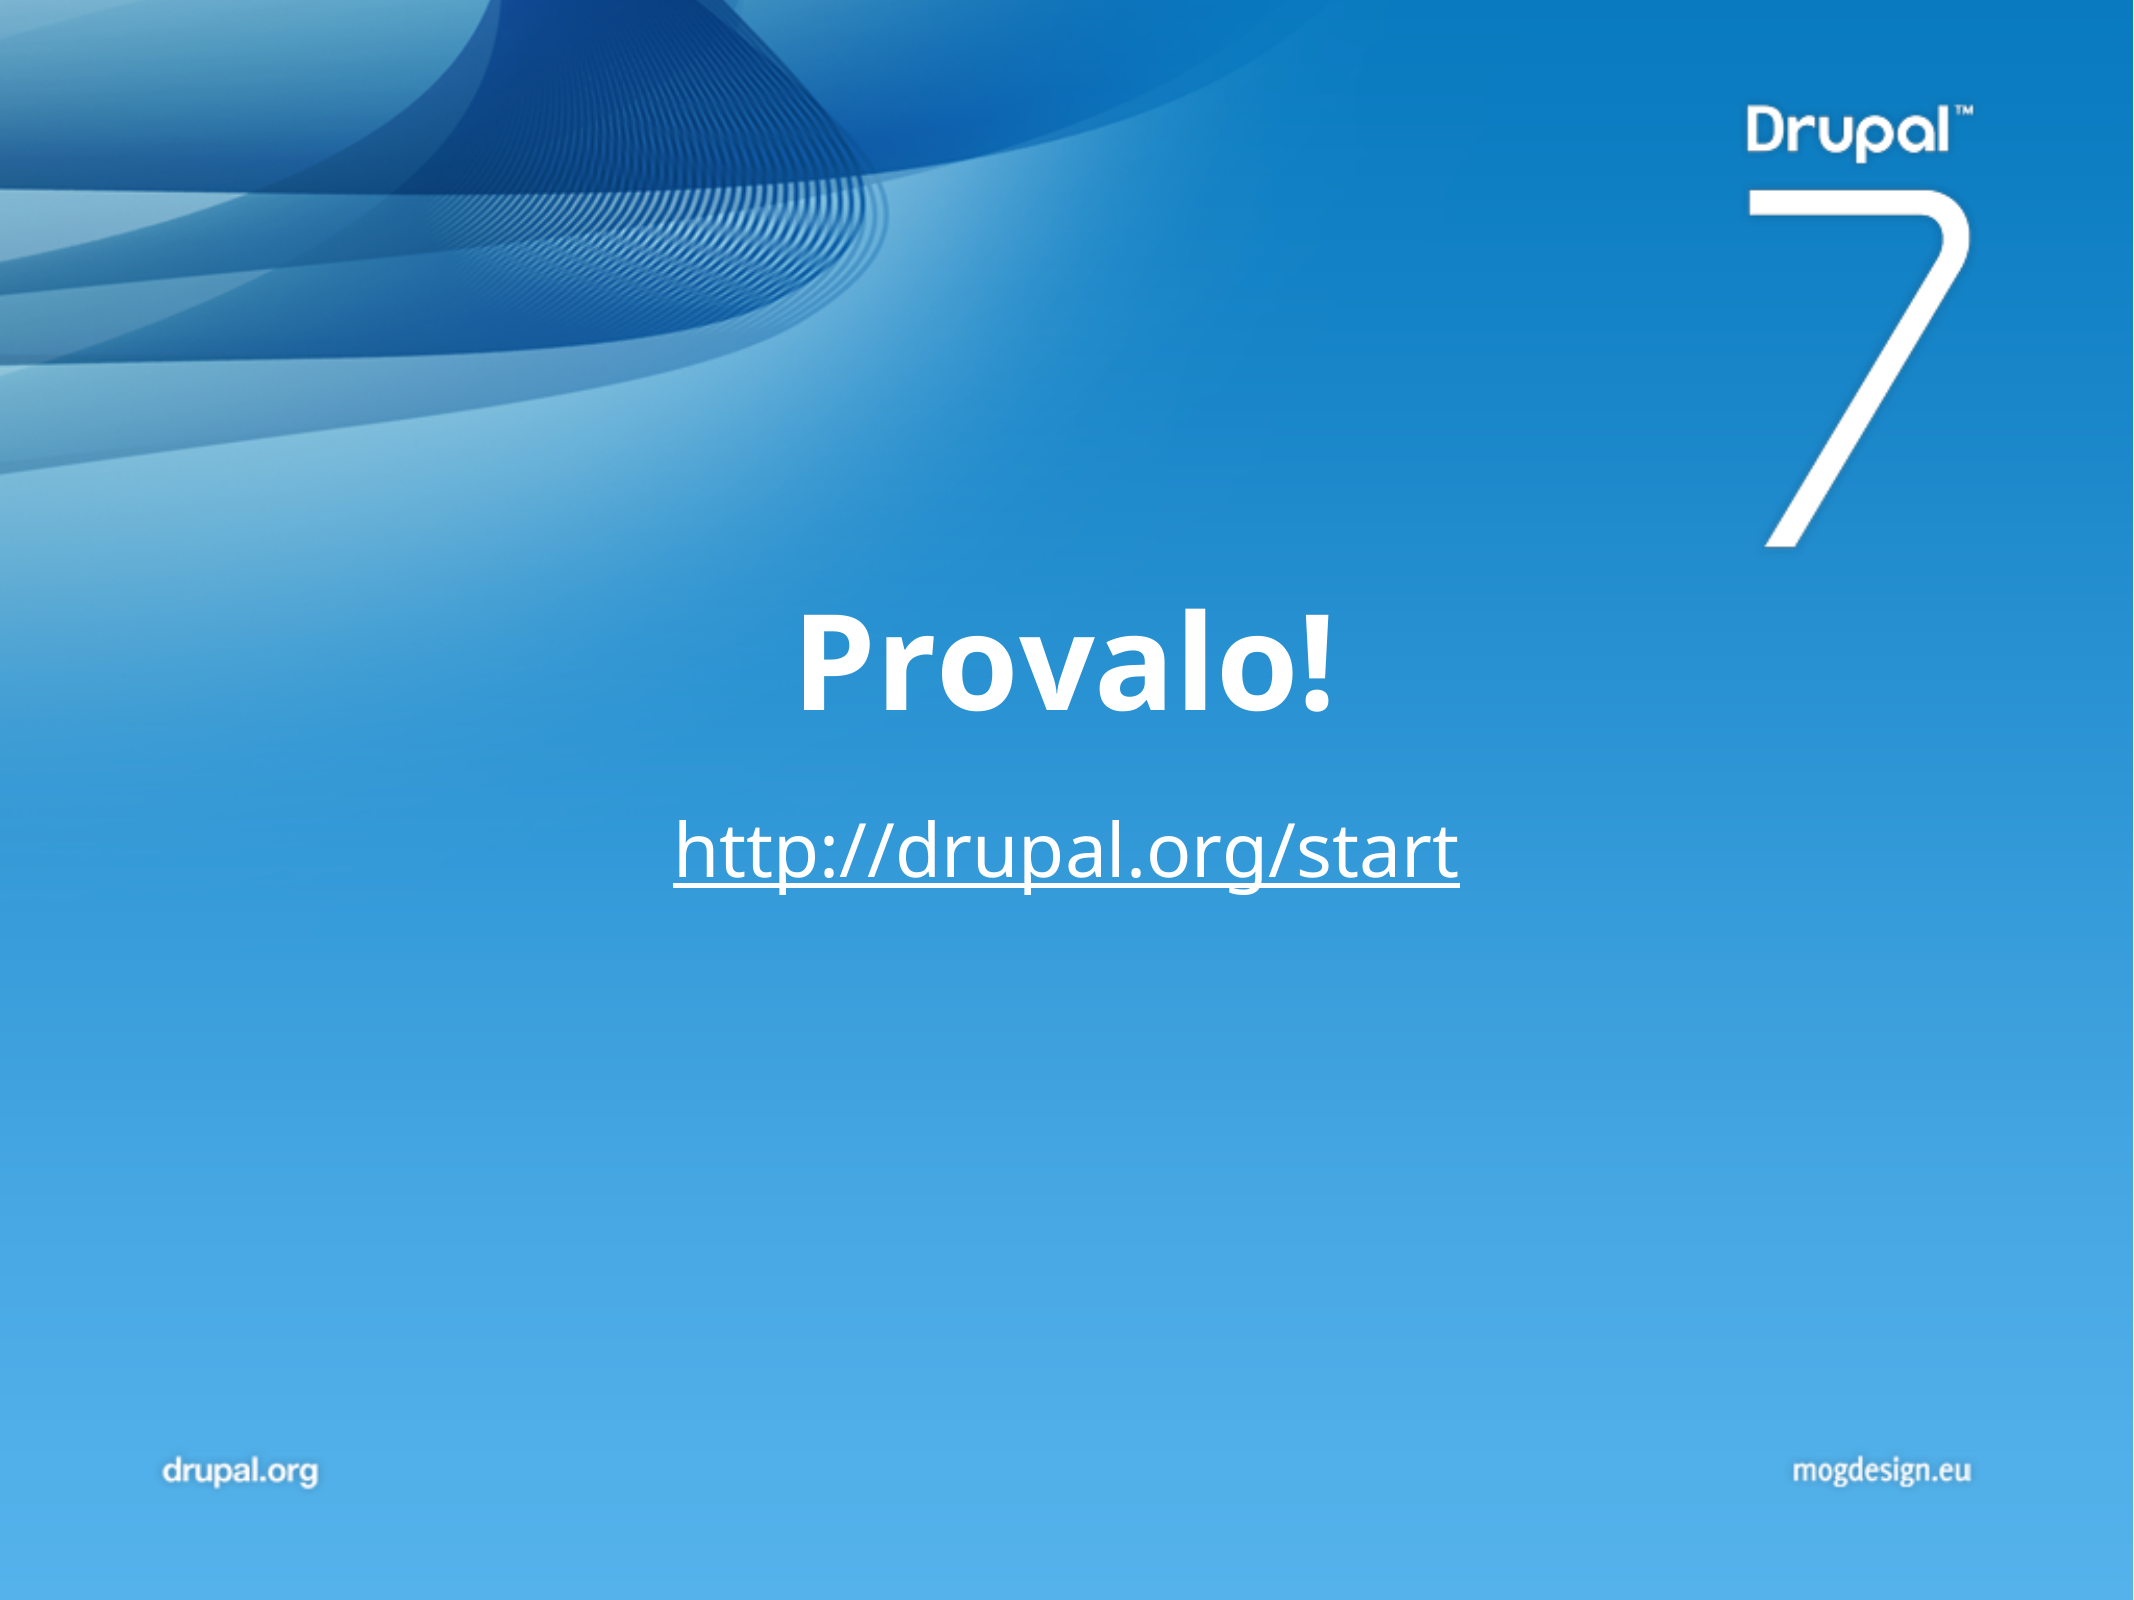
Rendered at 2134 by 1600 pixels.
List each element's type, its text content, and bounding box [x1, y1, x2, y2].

picture [0, 0, 2134, 1600]
title Provalo! [106, 137, 2023, 746]
list http://drupal.org/start [108, 793, 2026, 1600]
